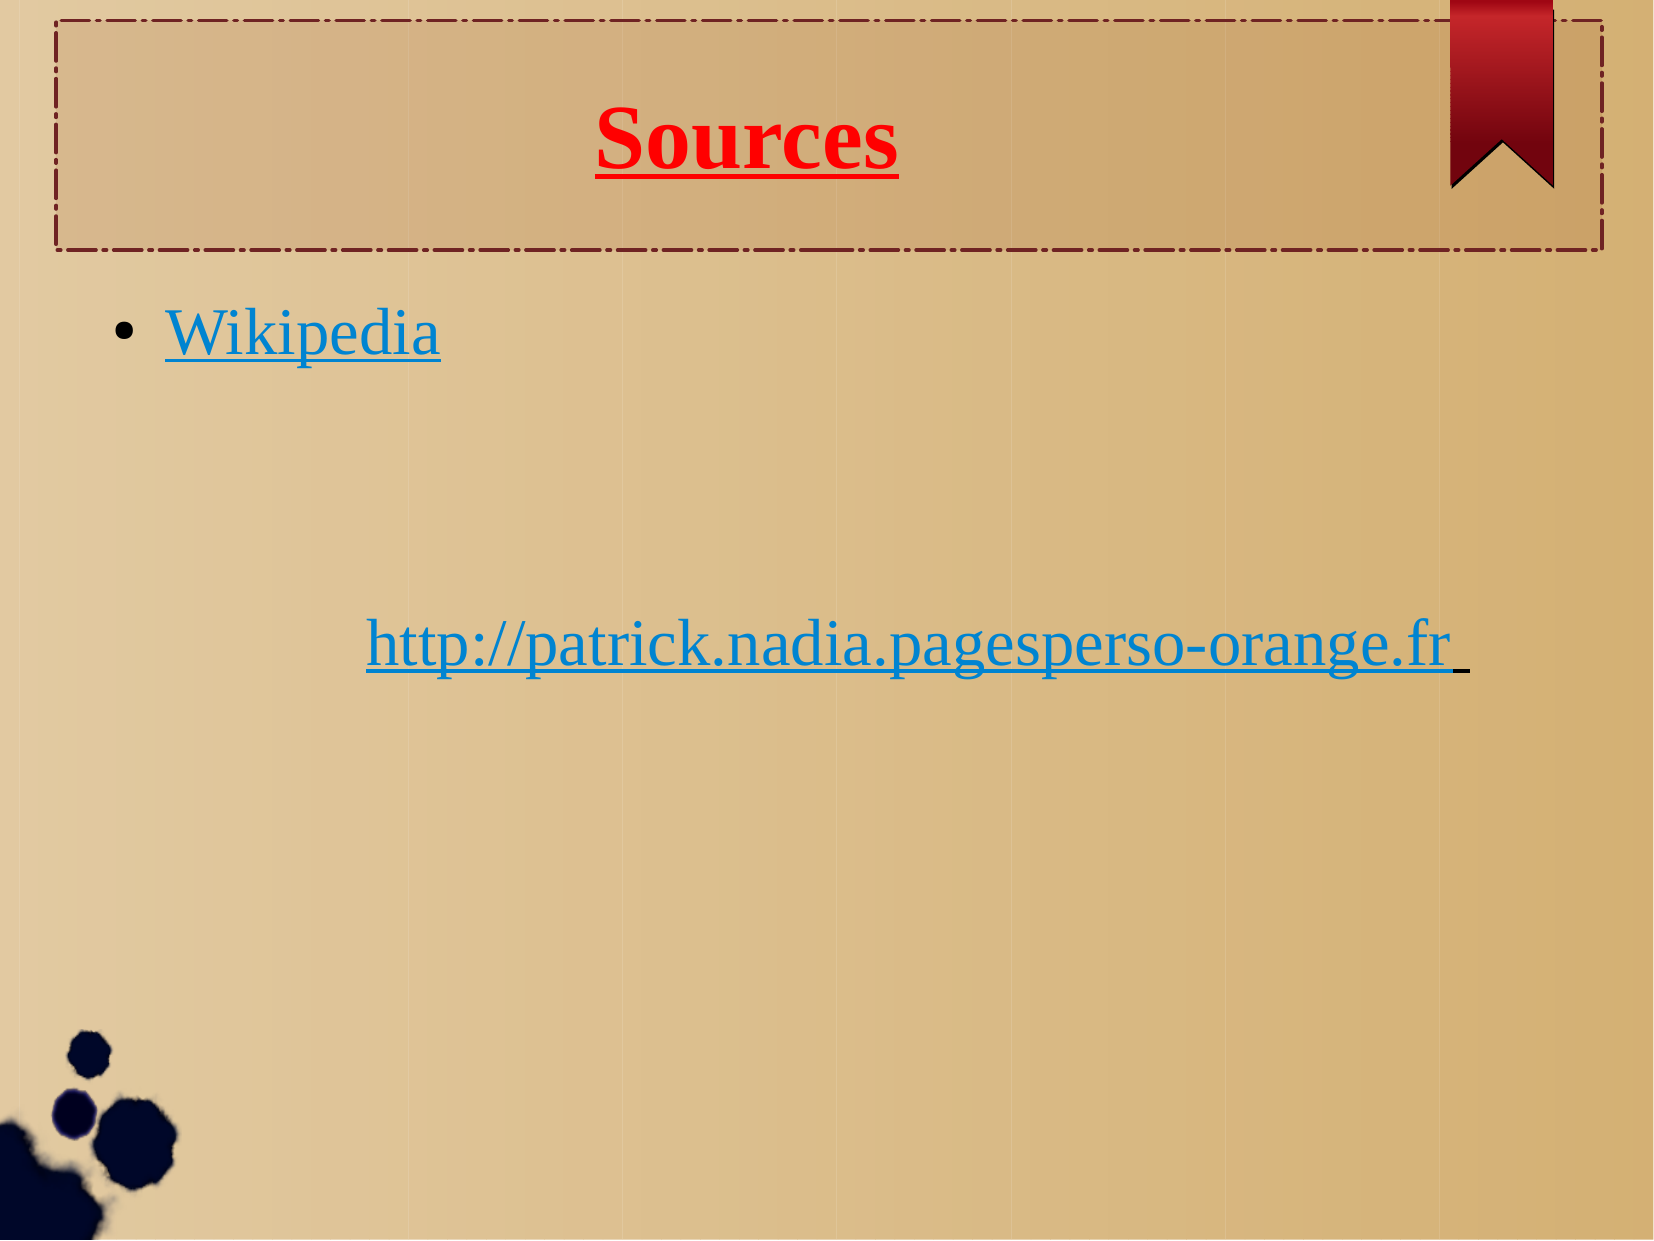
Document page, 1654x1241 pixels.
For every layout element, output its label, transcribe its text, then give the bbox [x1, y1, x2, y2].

list Wikipedia http://patrick.nadia.pagesperso-orange.fr [94, 295, 1583, 1015]
title Sources [82, 47, 1412, 229]
